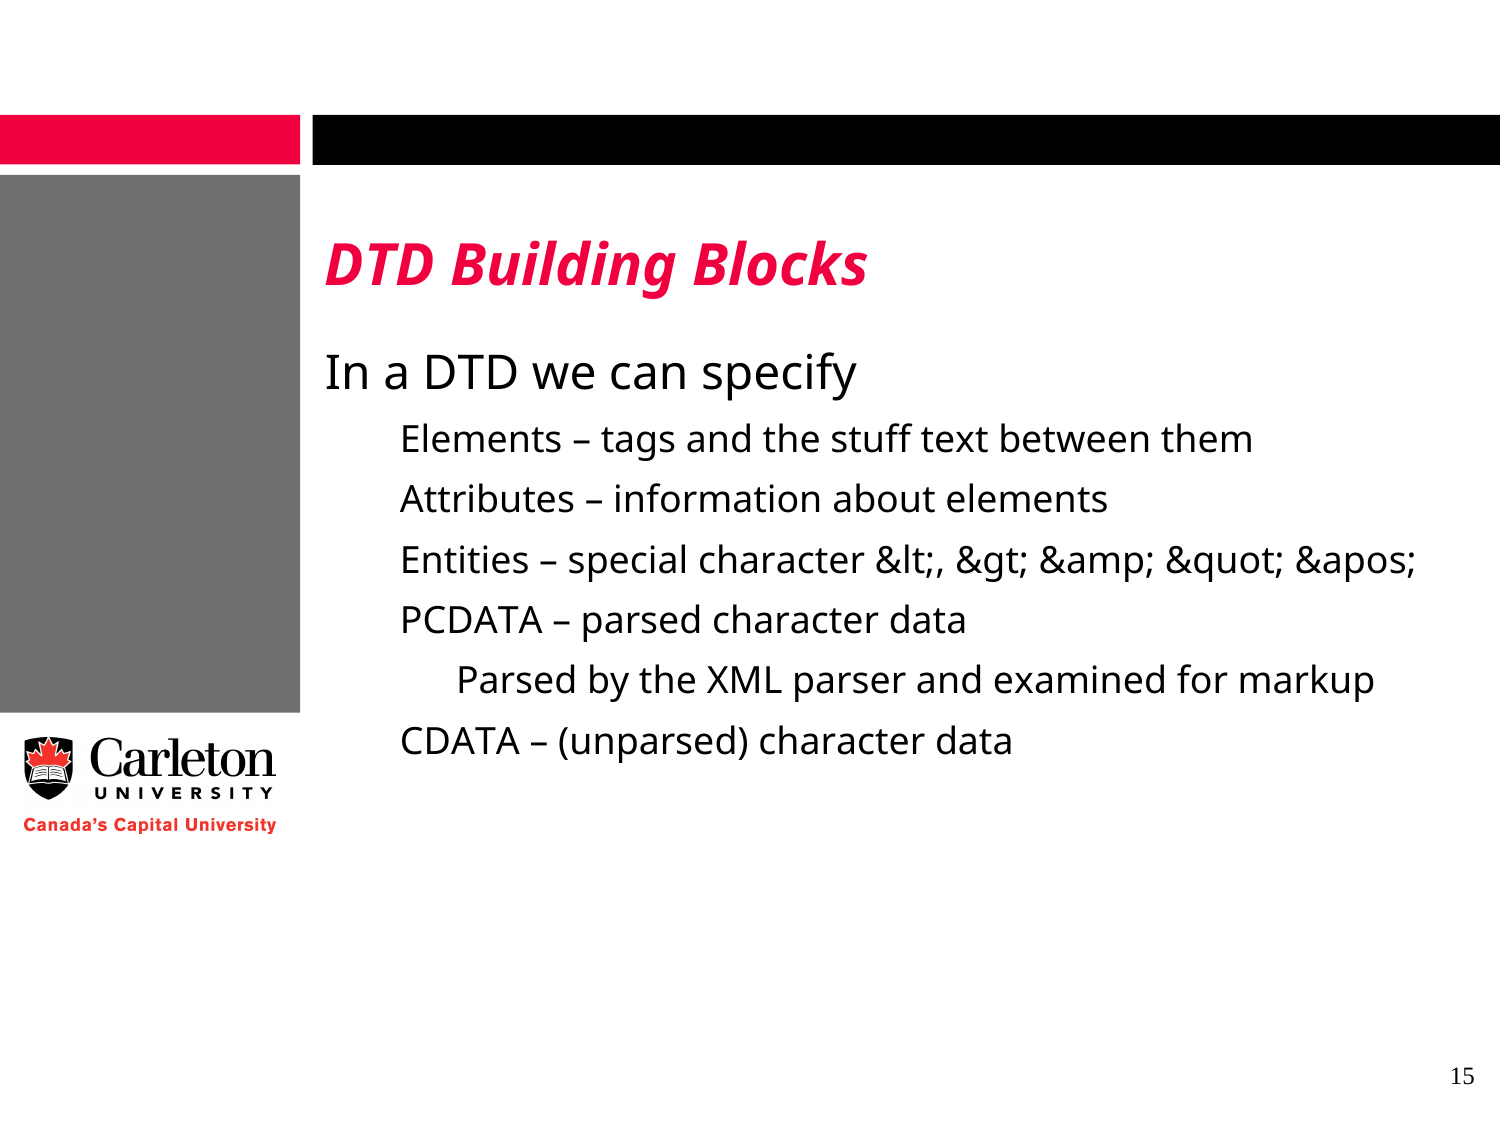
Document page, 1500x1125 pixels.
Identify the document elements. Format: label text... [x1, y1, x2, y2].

title DTD Building Blocks [324, 194, 1450, 324]
list In a DTD we can specify Elements – tags and the stuff text between them Attributes – information about elements Entities – special character &lt;, &gt; &amp; &quot; &apos; PCDATA – parsed character data Parsed by the XML parser and examined for markup CDATA – (unparsed) character data [324, 324, 1450, 1036]
picture [24, 737, 276, 834]
